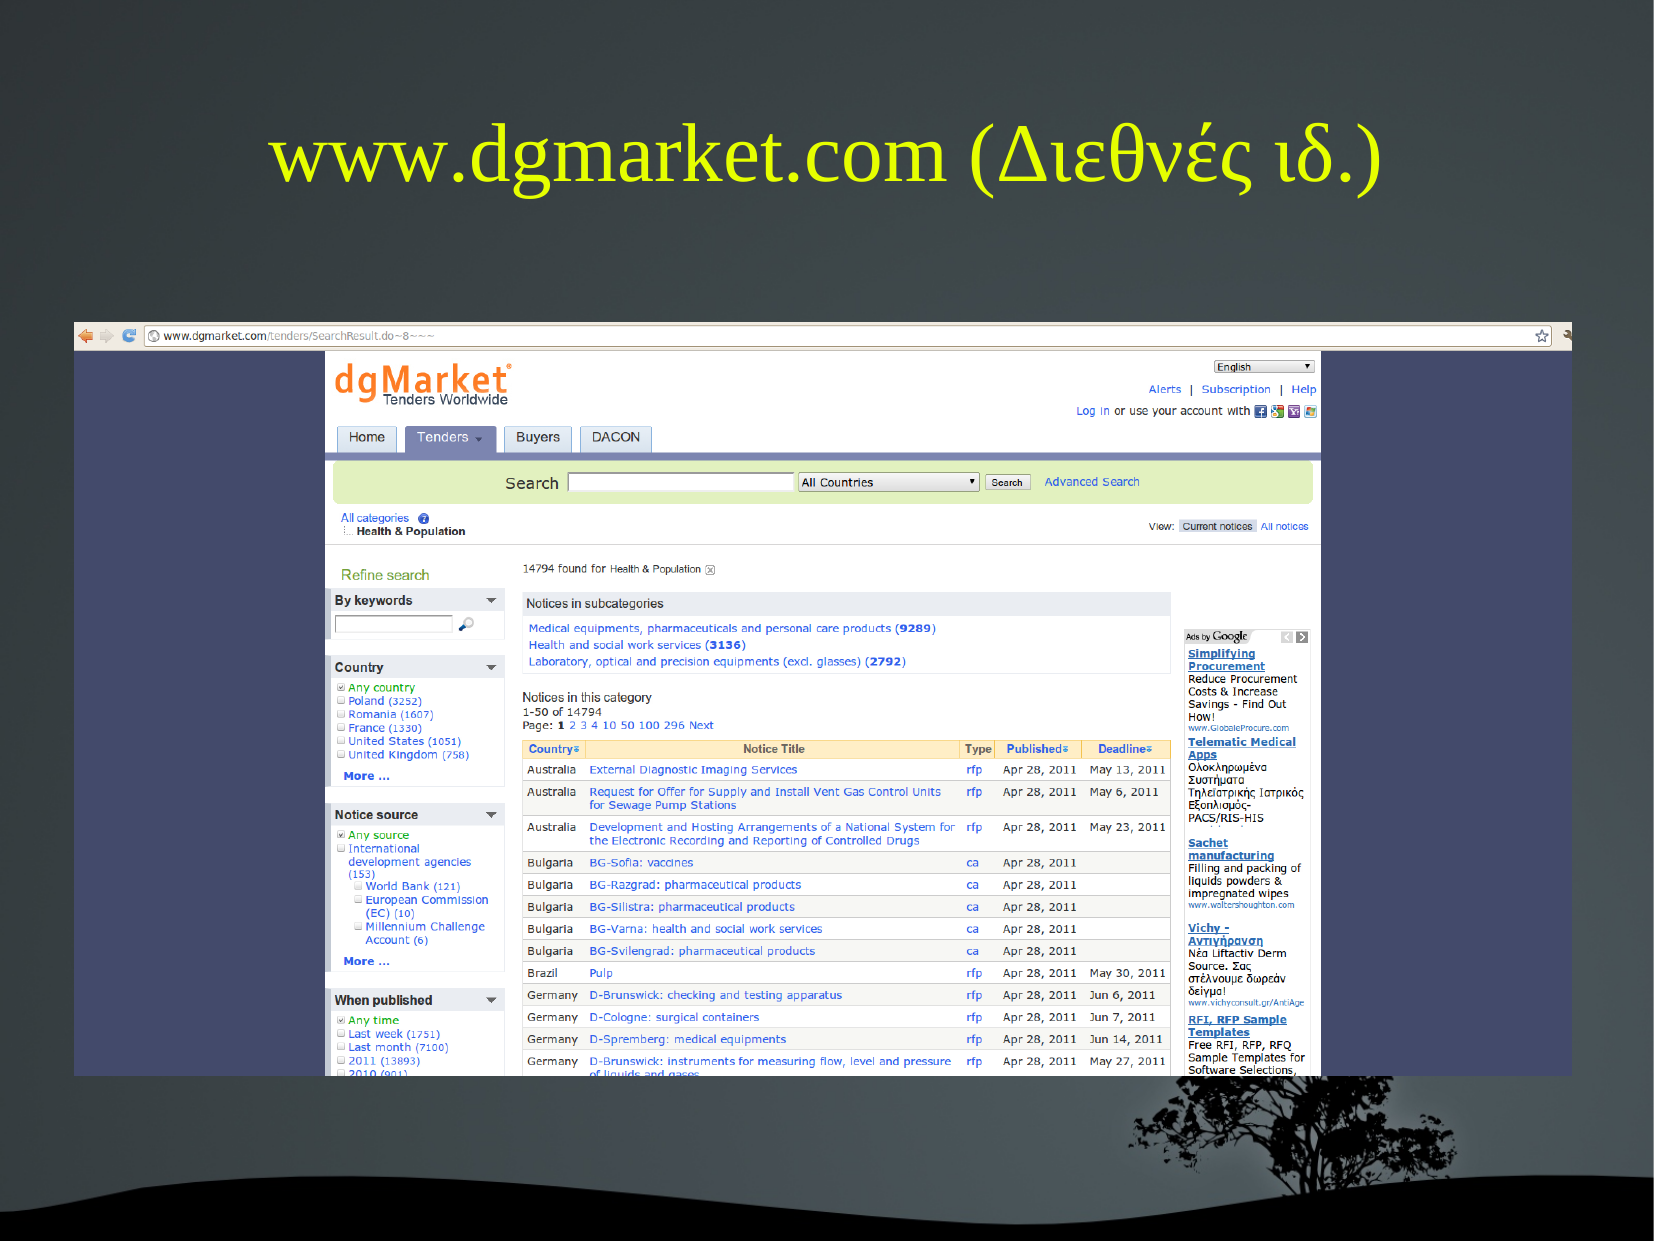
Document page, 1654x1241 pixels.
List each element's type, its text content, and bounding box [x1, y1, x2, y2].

title www.dgmarket.com (Διεθνές ιδ.) [82, 56, 1571, 250]
picture [0, 0, 1654, 1241]
